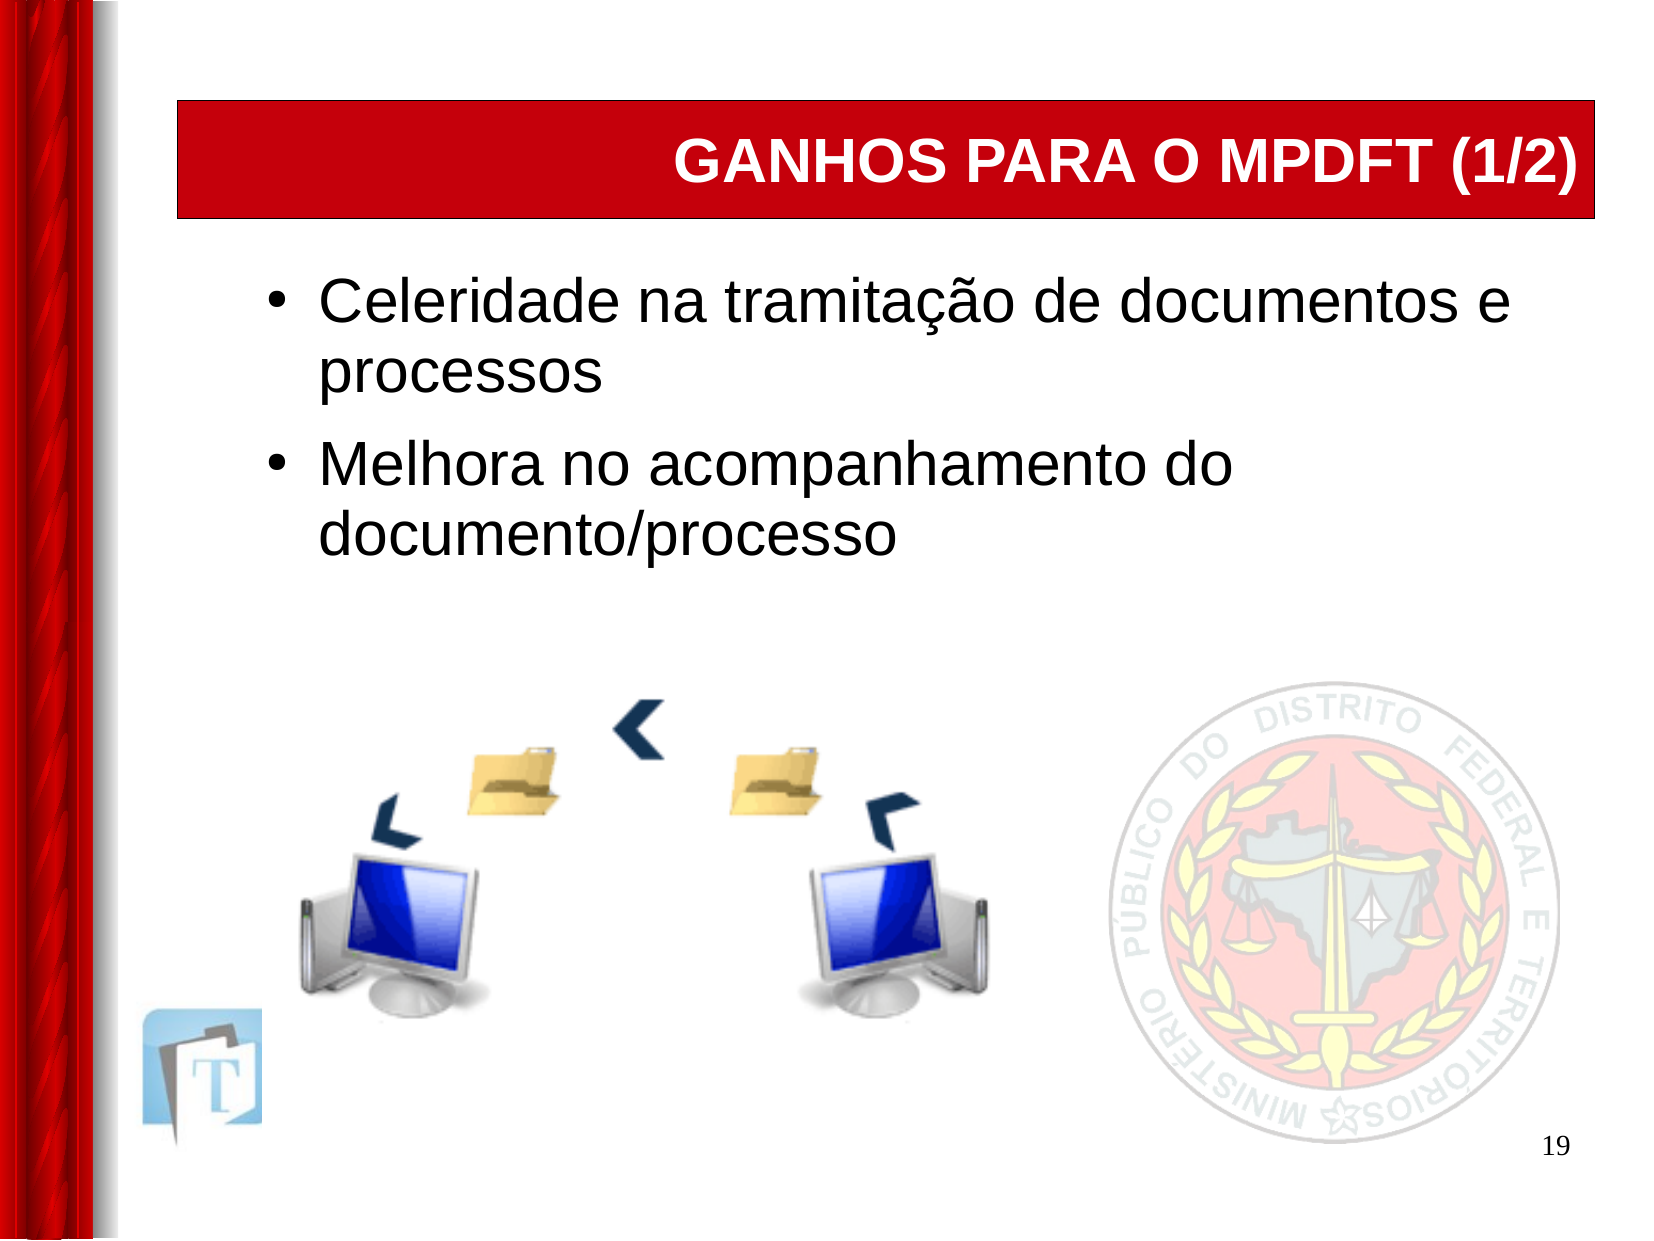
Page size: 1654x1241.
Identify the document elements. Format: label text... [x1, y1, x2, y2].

picture [262, 590, 1063, 1152]
text_box GANHOS PARA O MPDFT (1/2) [206, 118, 1595, 205]
list Celeridade na tramitação de documentos e processos Melhora no acompanhamento do documento/processo [177, 265, 1565, 1152]
